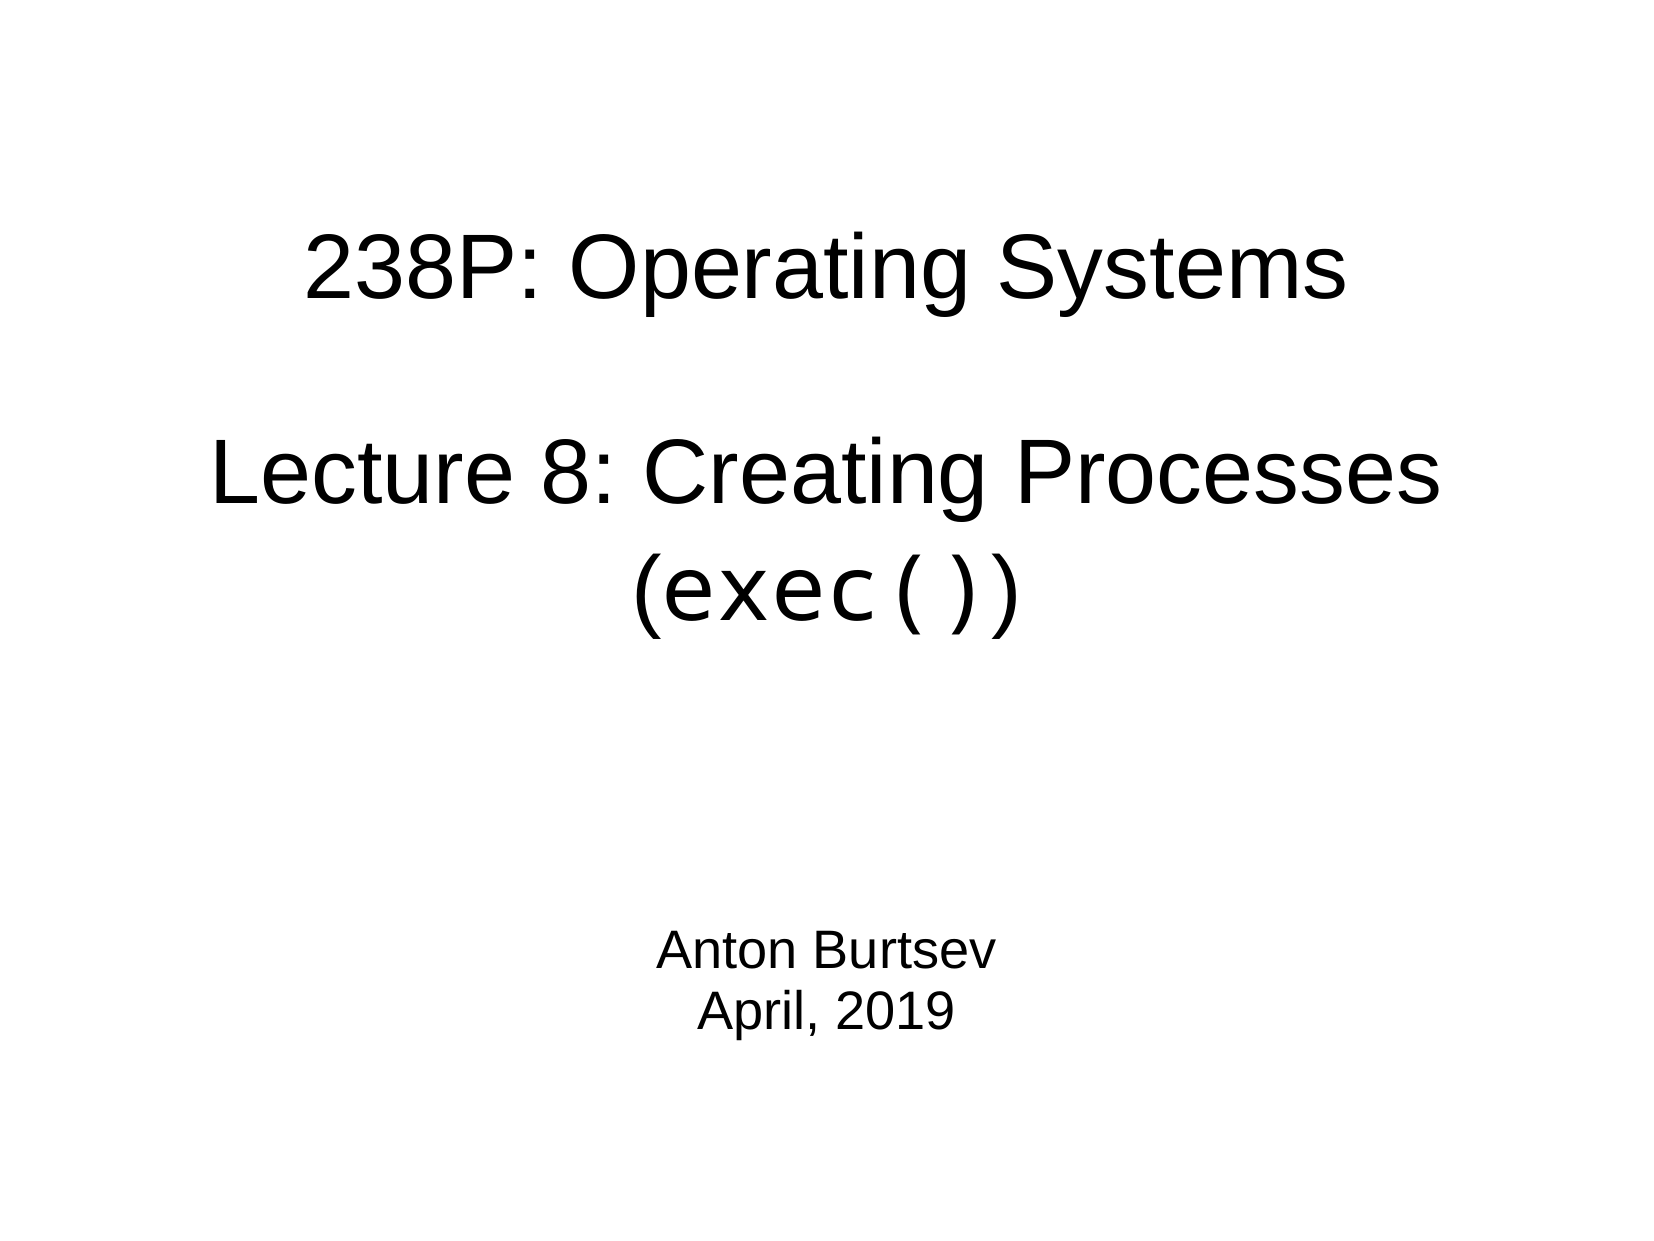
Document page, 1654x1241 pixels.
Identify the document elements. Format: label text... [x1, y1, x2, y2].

title 238P: Operating Systems Lecture 8: Creating Processes (exec()) [82, 113, 1571, 637]
subtitle Anton Burtsev April, 2019 [82, 637, 1571, 1109]
